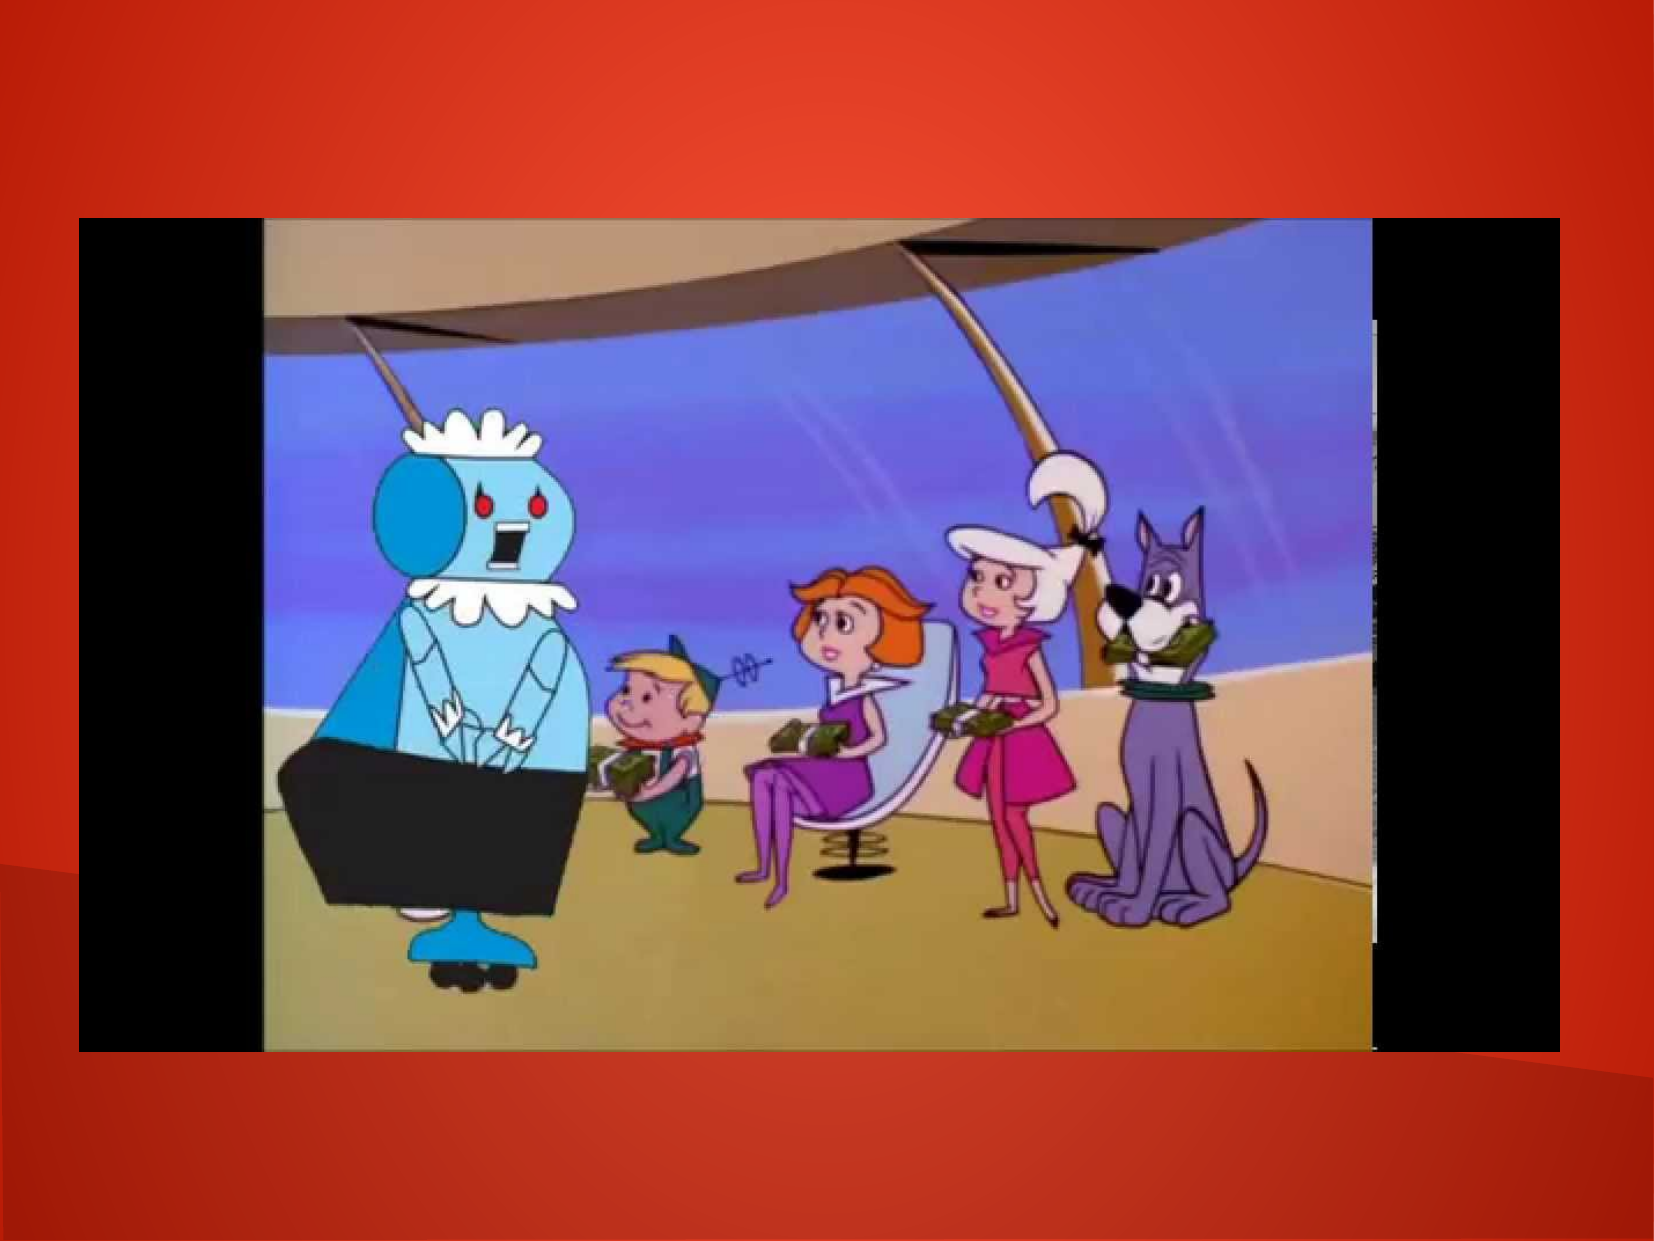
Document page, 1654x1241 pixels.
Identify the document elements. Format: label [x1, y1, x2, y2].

picture [79, 218, 1560, 1052]
